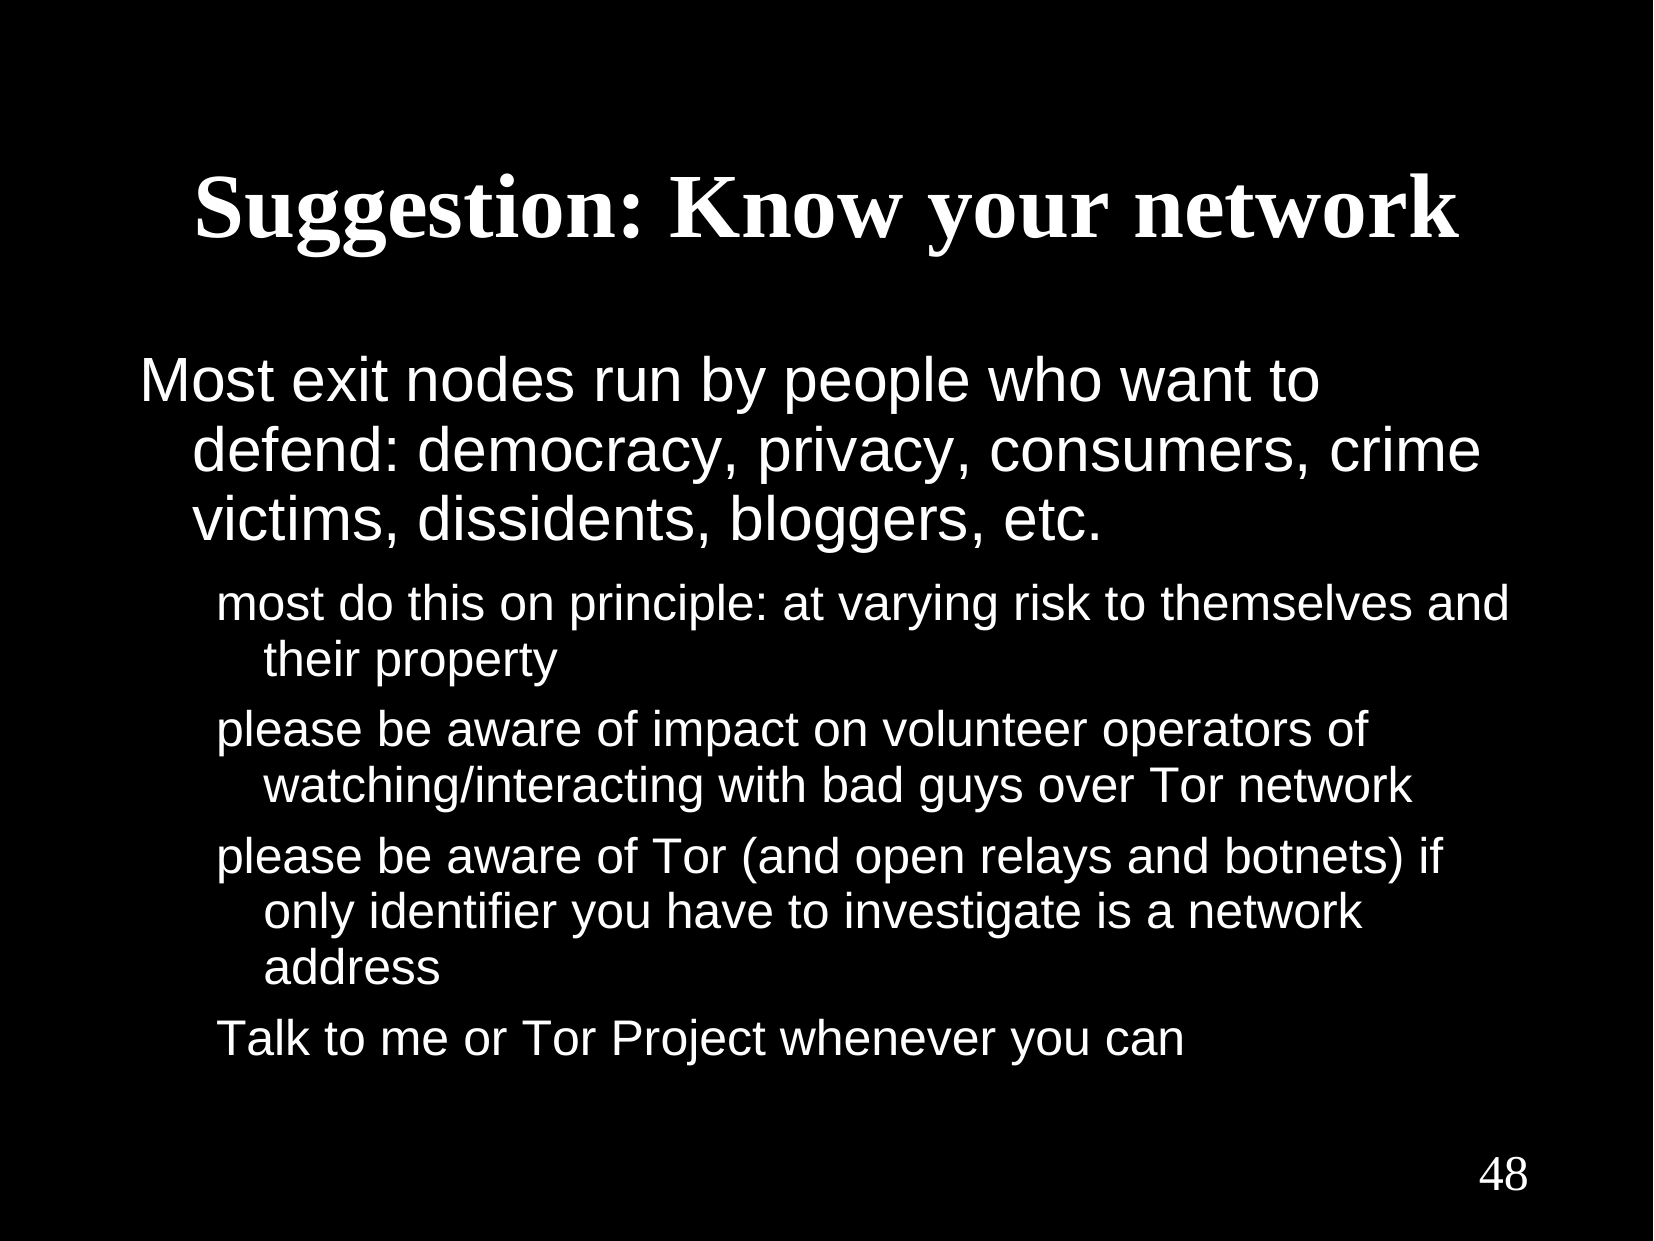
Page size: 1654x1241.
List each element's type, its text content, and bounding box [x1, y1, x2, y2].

list Most exit nodes run by people who want to defend: democracy, privacy, consumers, crime victims, dissidents, bloggers, etc. most do this on principle: at varying risk to themselves and their property please be aware of impact on volunteer operators of watching/interacting with bad guys over Tor network please be aware of Tor (and open relays and botnets) if only identifier you have to investigate is a network address Talk to me or Tor Project whenever you can [121, 344, 1534, 1127]
title Suggestion: Know your network [121, 102, 1534, 311]
